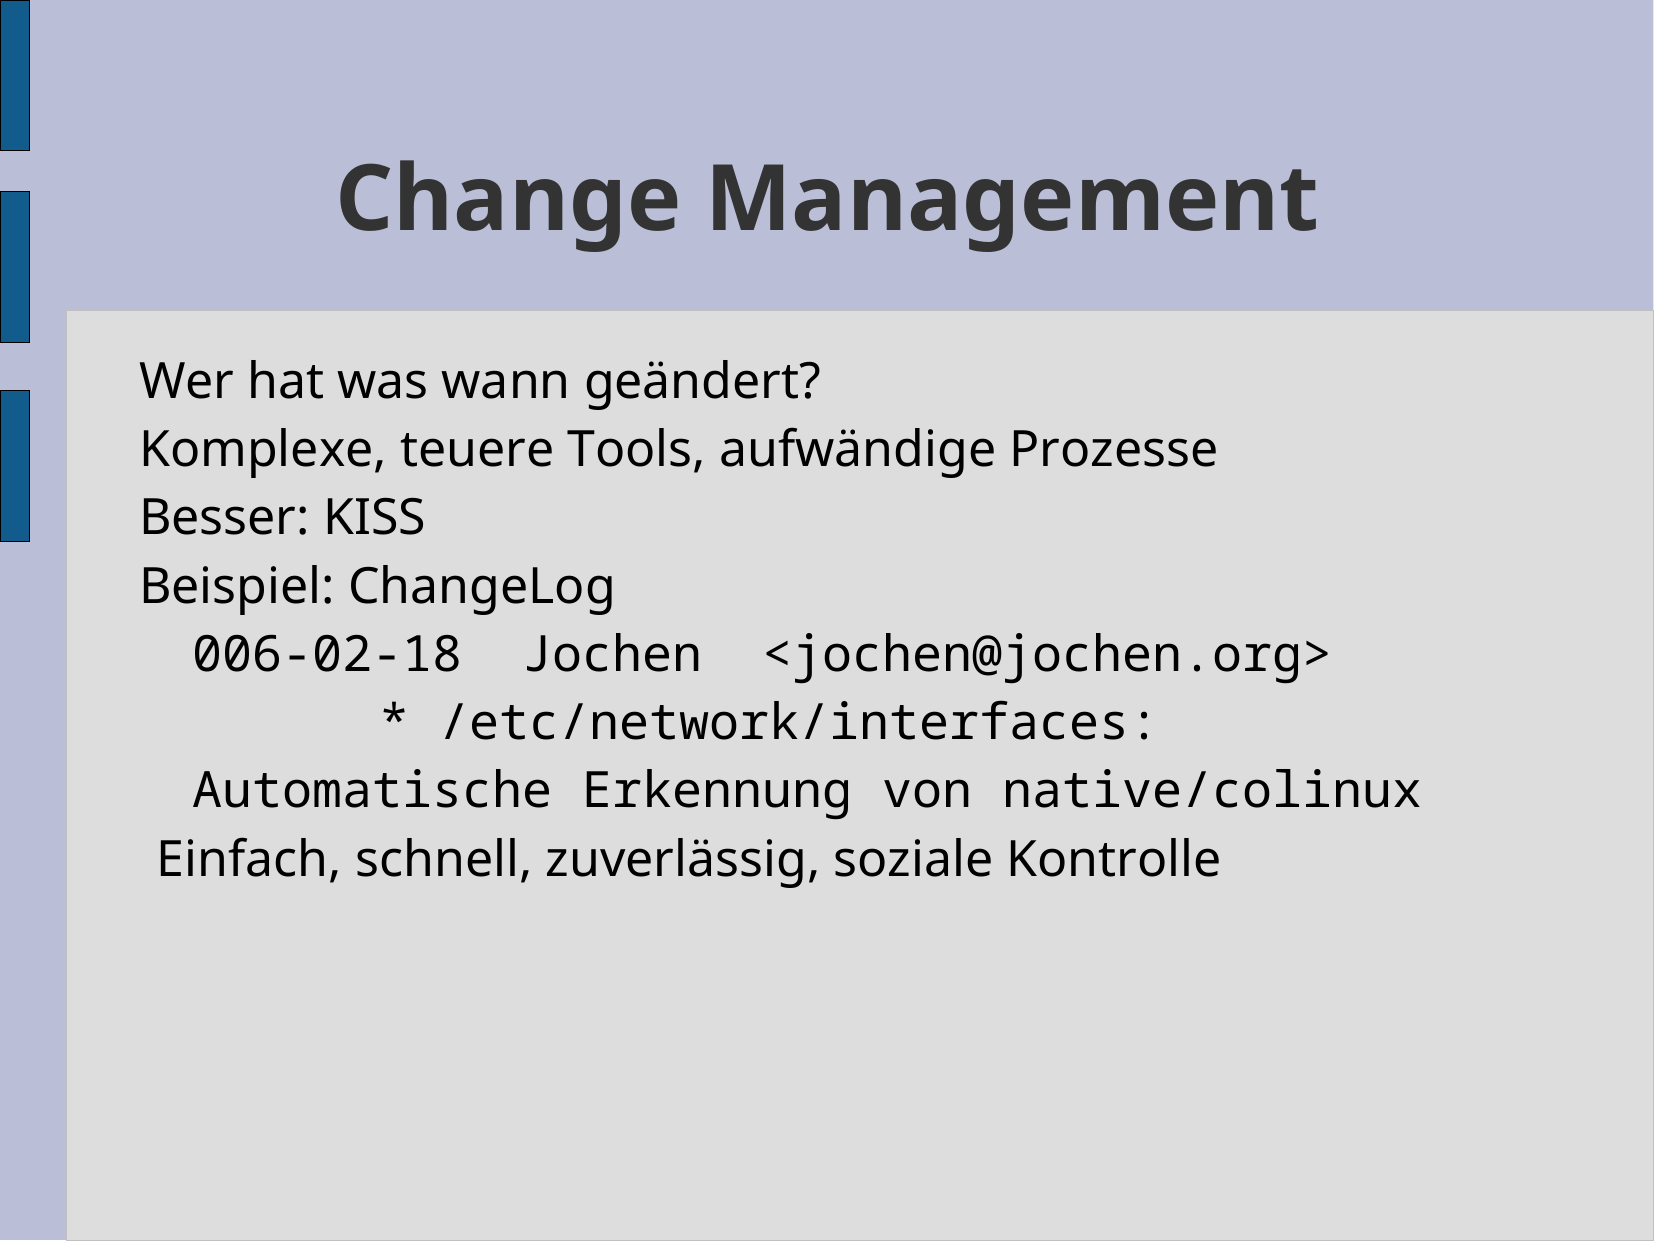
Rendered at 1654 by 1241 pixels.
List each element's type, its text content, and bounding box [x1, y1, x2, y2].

title Change Management [121, 91, 1534, 299]
list Wer hat was wann geändert? Komplexe, teuere Tools, aufwändige Prozesse Besser: KISS Beispiel: ChangeLog 006-02-18 Jochen <jochen@jochen.org> * /etc/network/interfaces: Automatische Erkennung von native/colinux Einfach, schnell, zuverlässig, soziale Kontrolle [121, 344, 1534, 1127]
